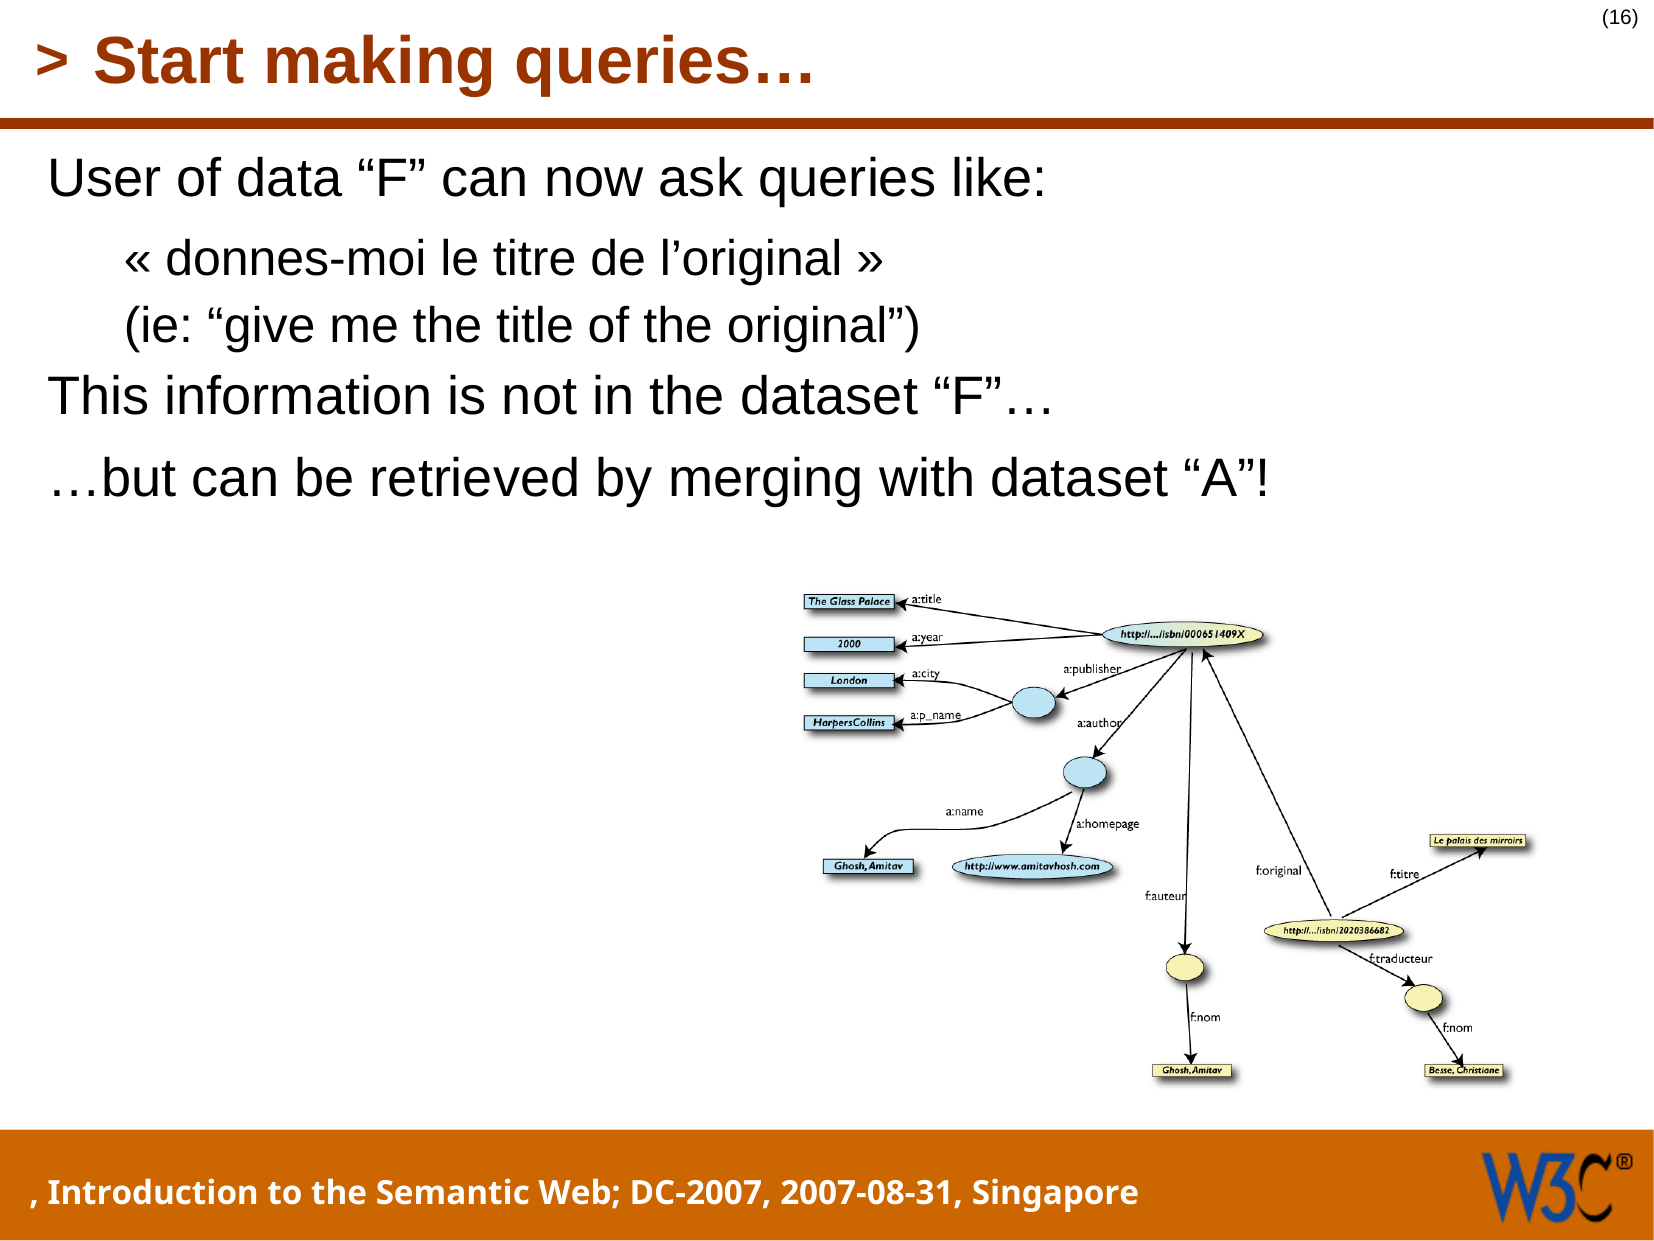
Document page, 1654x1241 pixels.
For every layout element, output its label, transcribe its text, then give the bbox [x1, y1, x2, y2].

list User of data “F” can now ask queries like: « donnes-moi le titre de l’original » (ie: “give me the title of the original”) This information is not in the dataset “F”… …but can be retrieved by merging with dataset “A”! [29, 147, 1624, 621]
picture [797, 588, 1542, 1093]
title Start making queries… [93, 0, 1493, 119]
picture [1477, 1149, 1639, 1228]
